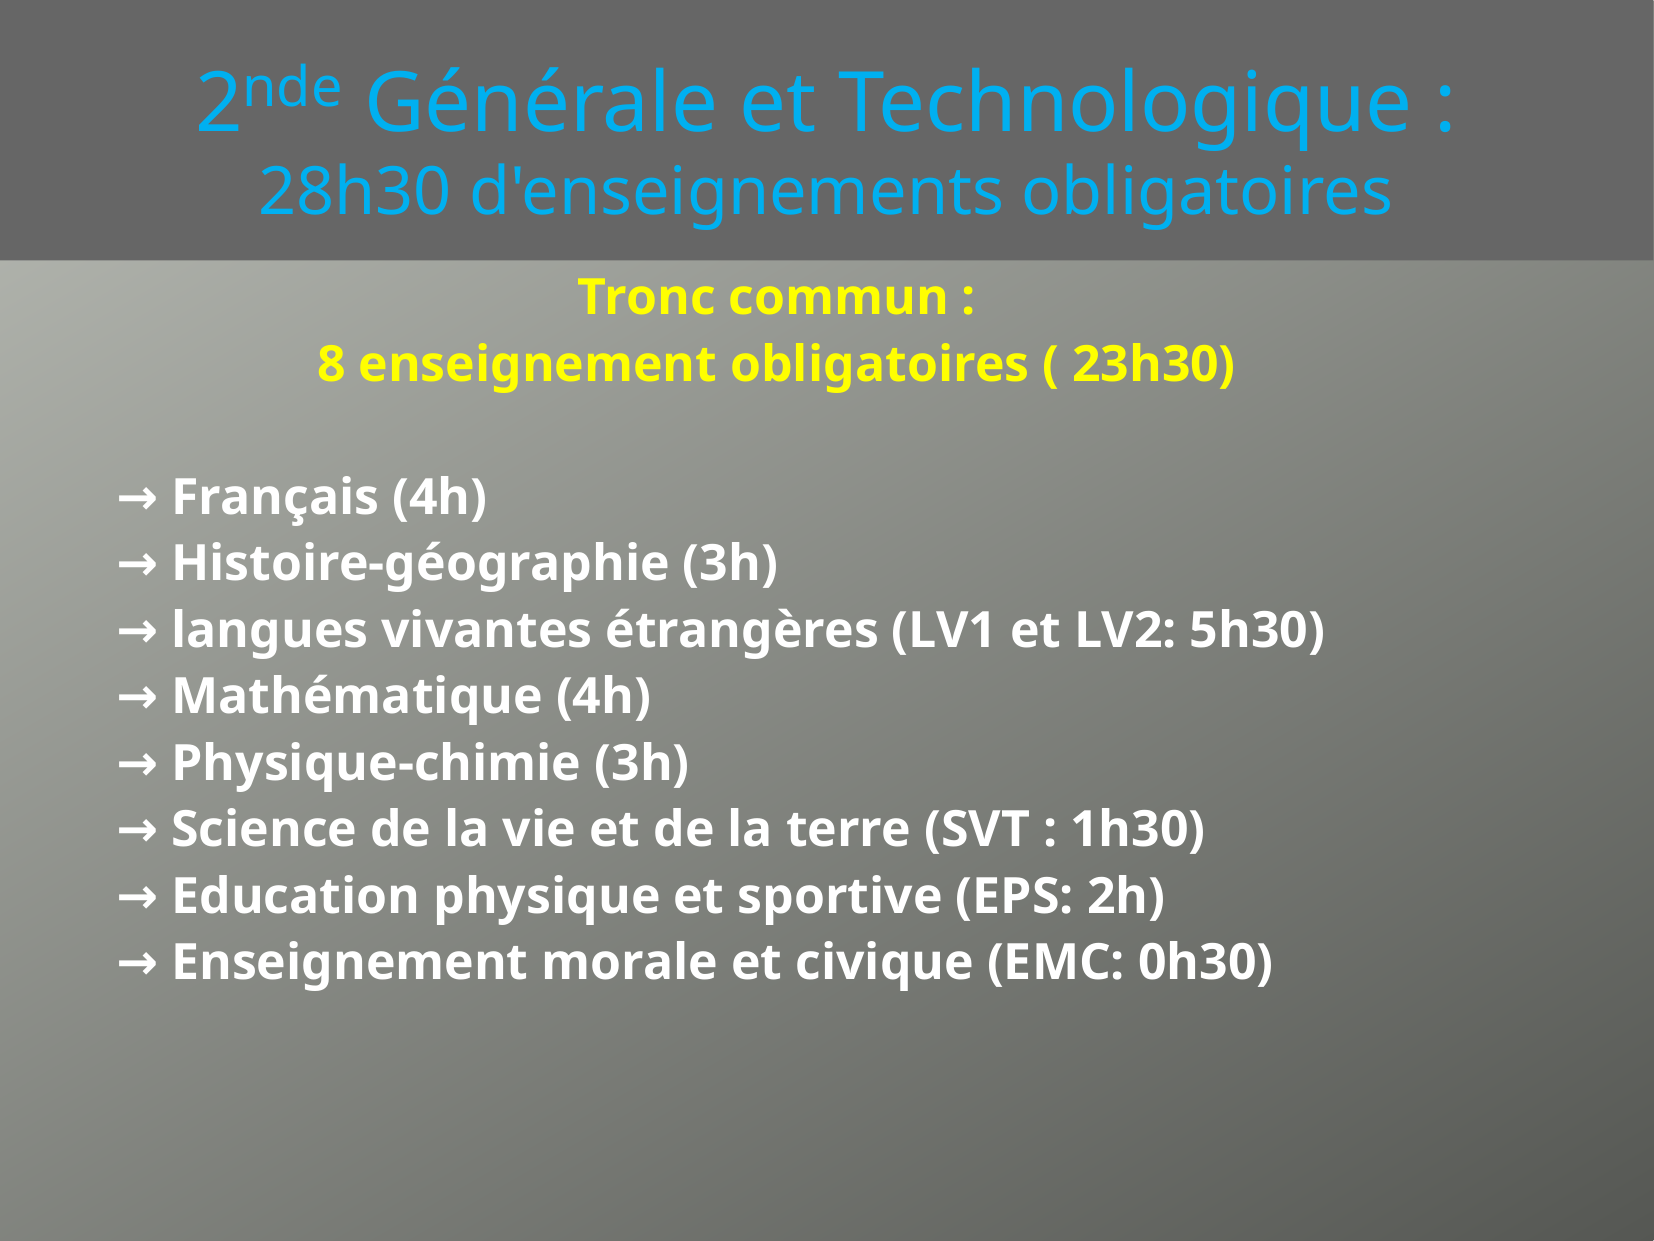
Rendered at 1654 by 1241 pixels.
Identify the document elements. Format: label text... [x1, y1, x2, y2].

text_box Tronc commun : 8 enseignement obligatoires ( 23h30) → Français (4h) → Histoire-géographie (3h) → langues vivantes étrangères (LV1 et LV2: 5h30) → Mathématique (4h) → Physique-chimie (3h) → Science de la vie et de la terre (SVT : 1h30) → Education physique et sportive (EPS: 2h) → Enseignement morale et civique (EMC: 0h30) [101, 264, 1511, 1212]
text_box 2nde Générale et Technologique : 28h30 d'enseignements obligatoires [65, 18, 1588, 257]
text_box [0, 0, 1654, 261]
